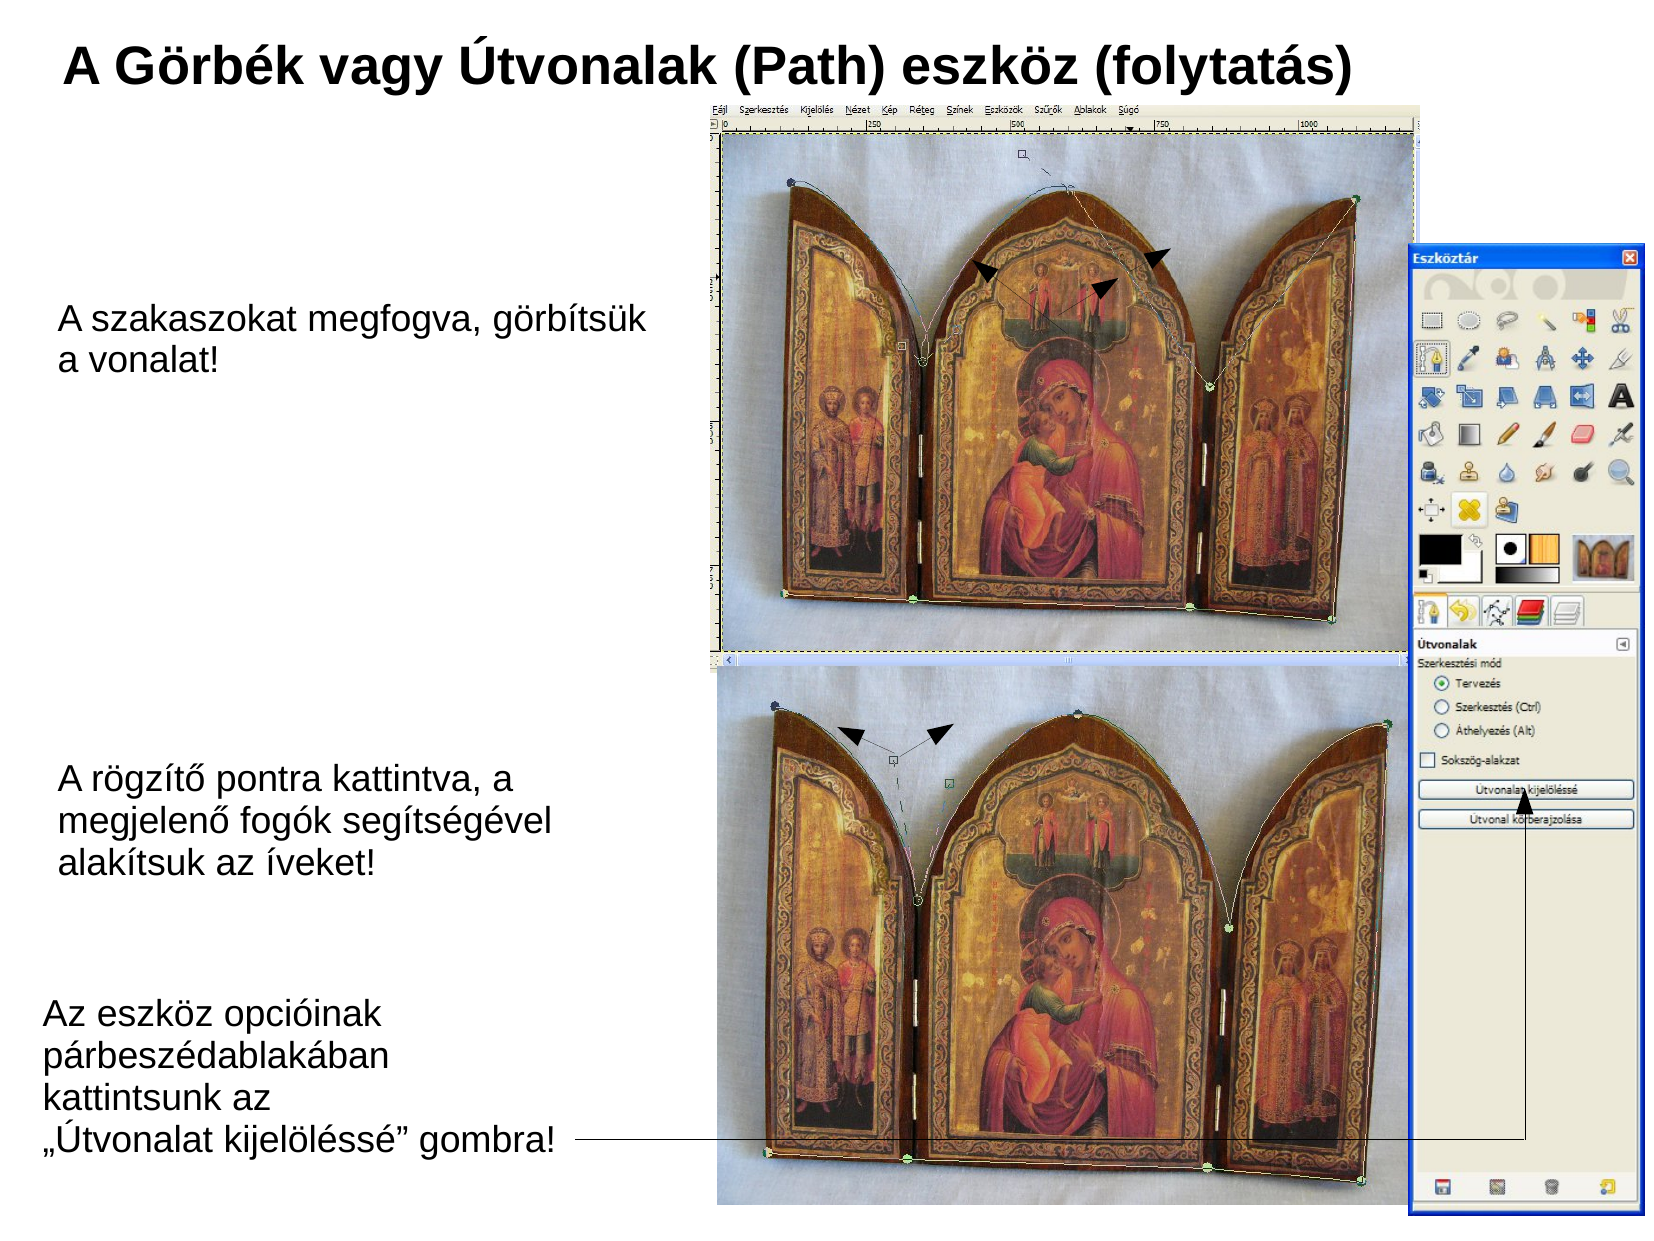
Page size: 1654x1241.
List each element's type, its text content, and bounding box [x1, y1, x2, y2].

text_box A rögzítő pontra kattintva, a megjelenő fogók segítségével alakítsuk az íveket! [42, 750, 578, 892]
text_box Az eszköz opcióinak párbeszédablakában kattintsunk az „Útvonalat kijelöléssé” gombra! [27, 985, 571, 1169]
picture [710, 105, 1645, 1216]
text_box A Görbék vagy Útvonalak (Path) eszköz (folytatás) [47, 27, 1370, 105]
text_box A szakaszokat megfogva, görbítsük a vonalat! [42, 289, 662, 389]
